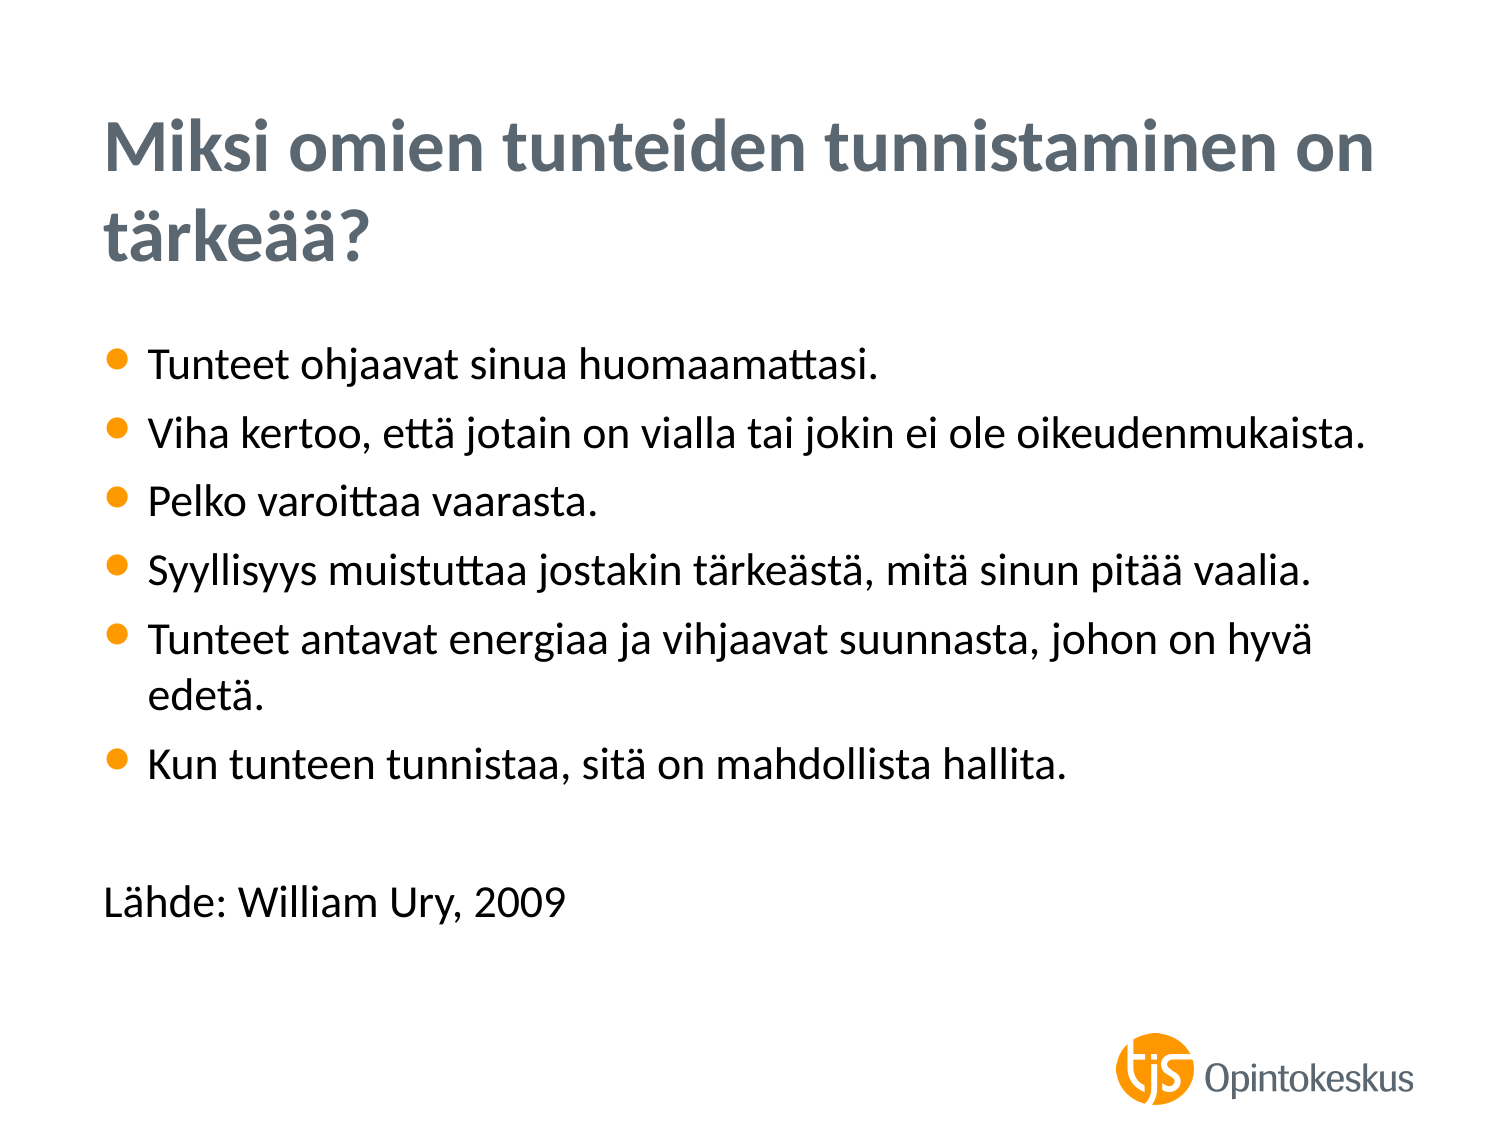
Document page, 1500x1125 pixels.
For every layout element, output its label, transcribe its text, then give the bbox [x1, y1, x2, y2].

list Tunteet ohjaavat sinua huomaamattasi. Viha kertoo, että jotain on vialla tai jokin ei ole oikeudenmukaista. Pelko varoittaa vaarasta. Syyllisyys muistuttaa jostakin tärkeästä, mitä sinun pitää vaalia. Tunteet antavat energiaa ja vihjaavat suunnasta, johon on hyvä edetä. Kun tunteen tunnistaa, sitä on mahdollista hallita. Lähde: William Ury, 2009 [88, 324, 1412, 1004]
title Miksi omien tunteiden tunnistaminen on tärkeää? [88, 88, 1412, 266]
picture [1116, 1033, 1413, 1105]
